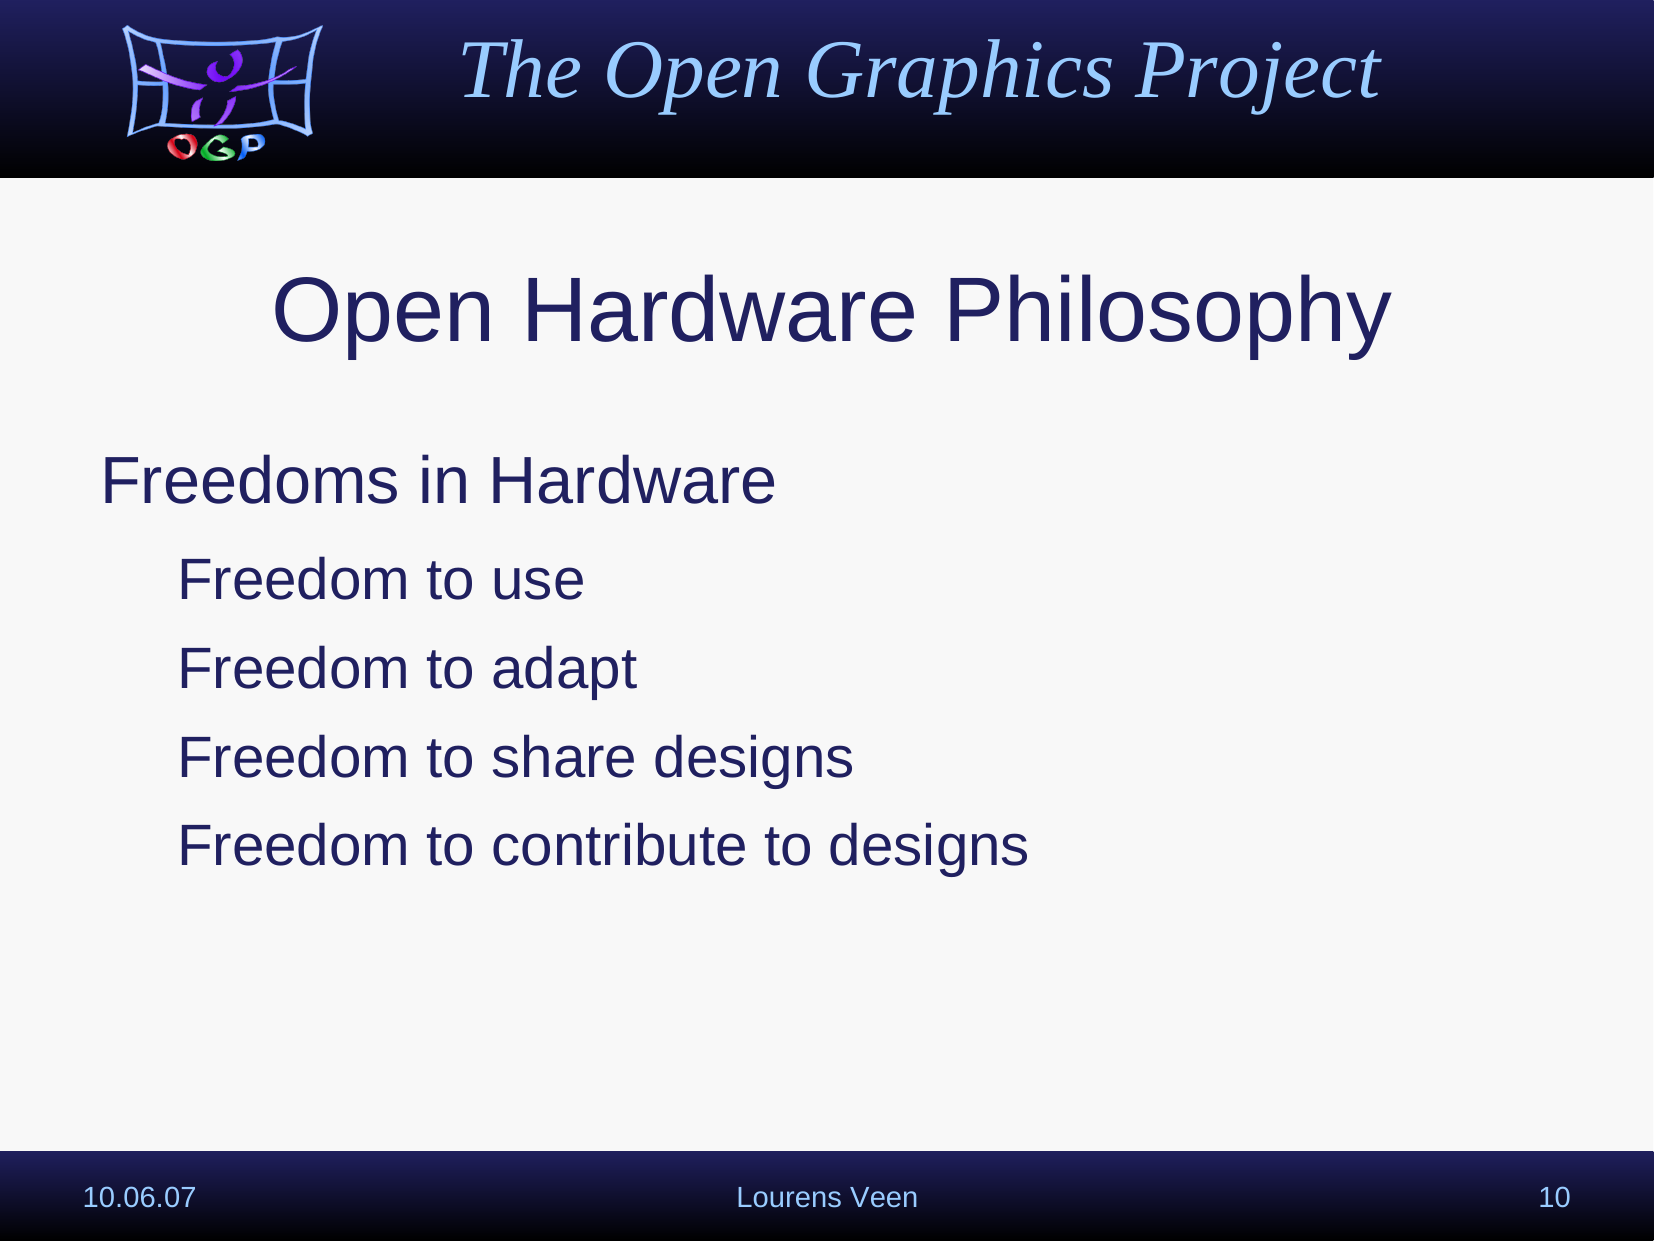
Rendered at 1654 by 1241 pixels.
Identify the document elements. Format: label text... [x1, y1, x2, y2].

list Freedoms in Hardware Freedom to use Freedom to adapt Freedom to share designs Freedom to contribute to designs [82, 442, 1571, 1109]
title Open Hardware Philosophy [88, 236, 1577, 385]
picture [122, 25, 323, 161]
